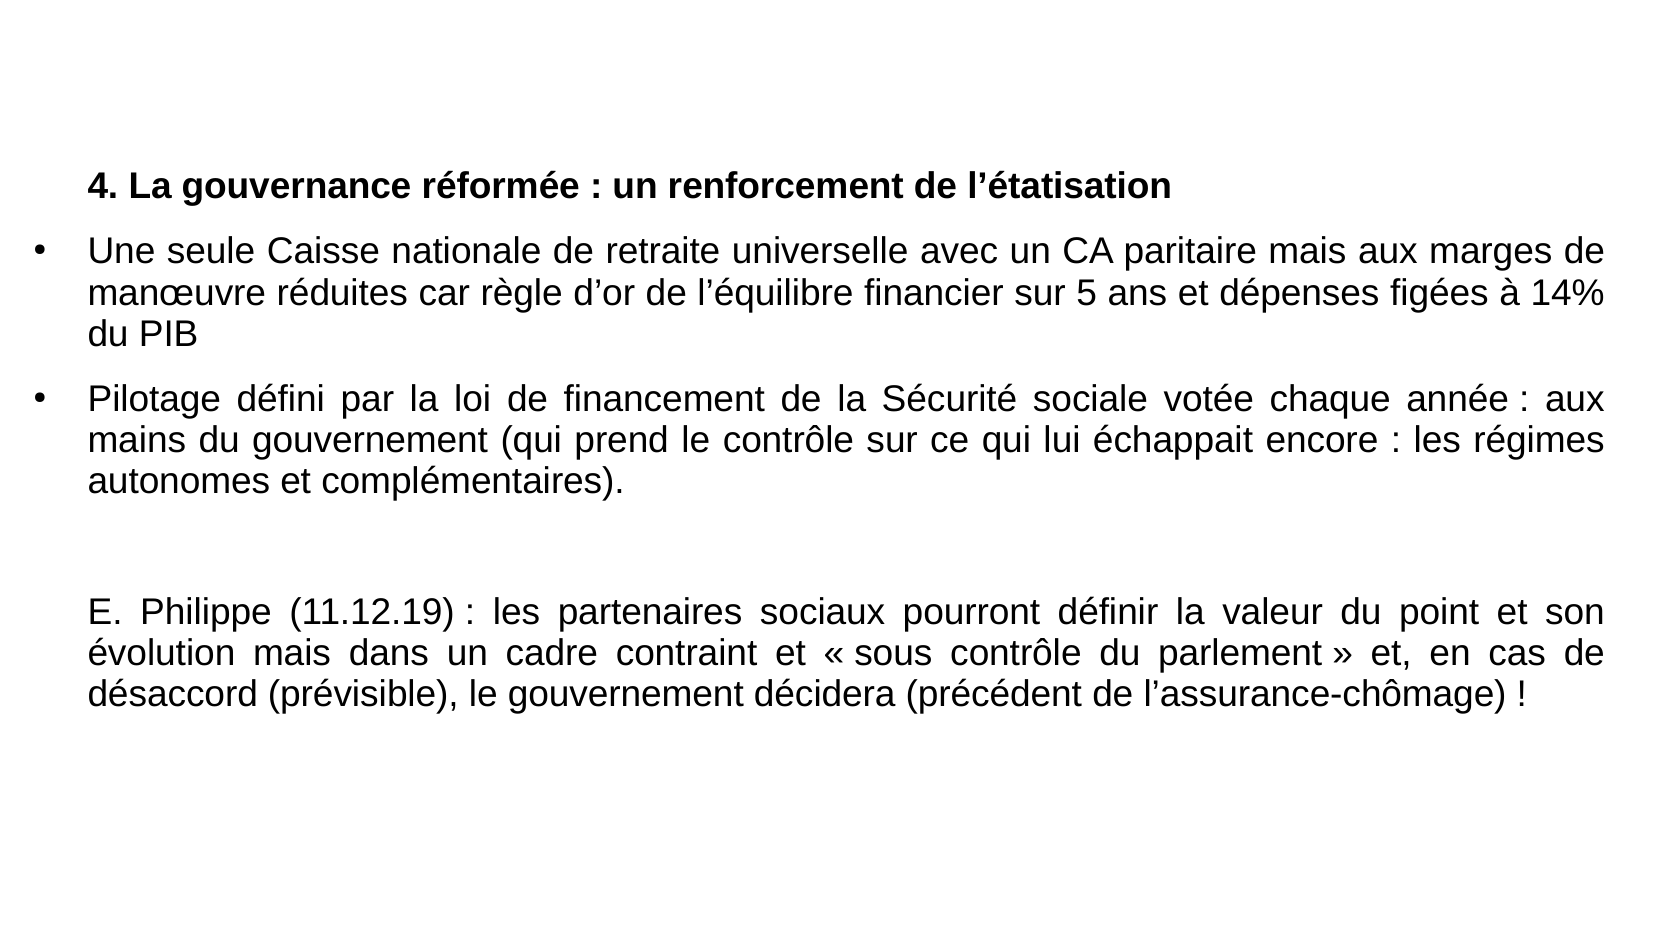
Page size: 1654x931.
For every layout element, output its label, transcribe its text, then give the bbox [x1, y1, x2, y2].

list 4. La gouvernance réformée : un renforcement de l’étatisation Une seule Caisse nationale de retraite universelle avec un CA paritaire mais aux marges de manœuvre réduites car règle d’or de l’équilibre financier sur 5 ans et dépenses figées à 14% du PIB Pilotage défini par la loi de financement de la Sécurité sociale votée chaque année : aux mains du gouvernement (qui prend le contrôle sur ce qui lui échappait encore : les régimes autonomes et complémentaires). E. Philippe (11.12.19) : les partenaires sociaux pourront définir la valeur du point et son évolution mais dans un cadre contraint et « sous contrôle du parlement » et, en cas de désaccord (prévisible), le gouvernement décidera (précédent de l’assurance-chômage) ! [30, 165, 1606, 721]
